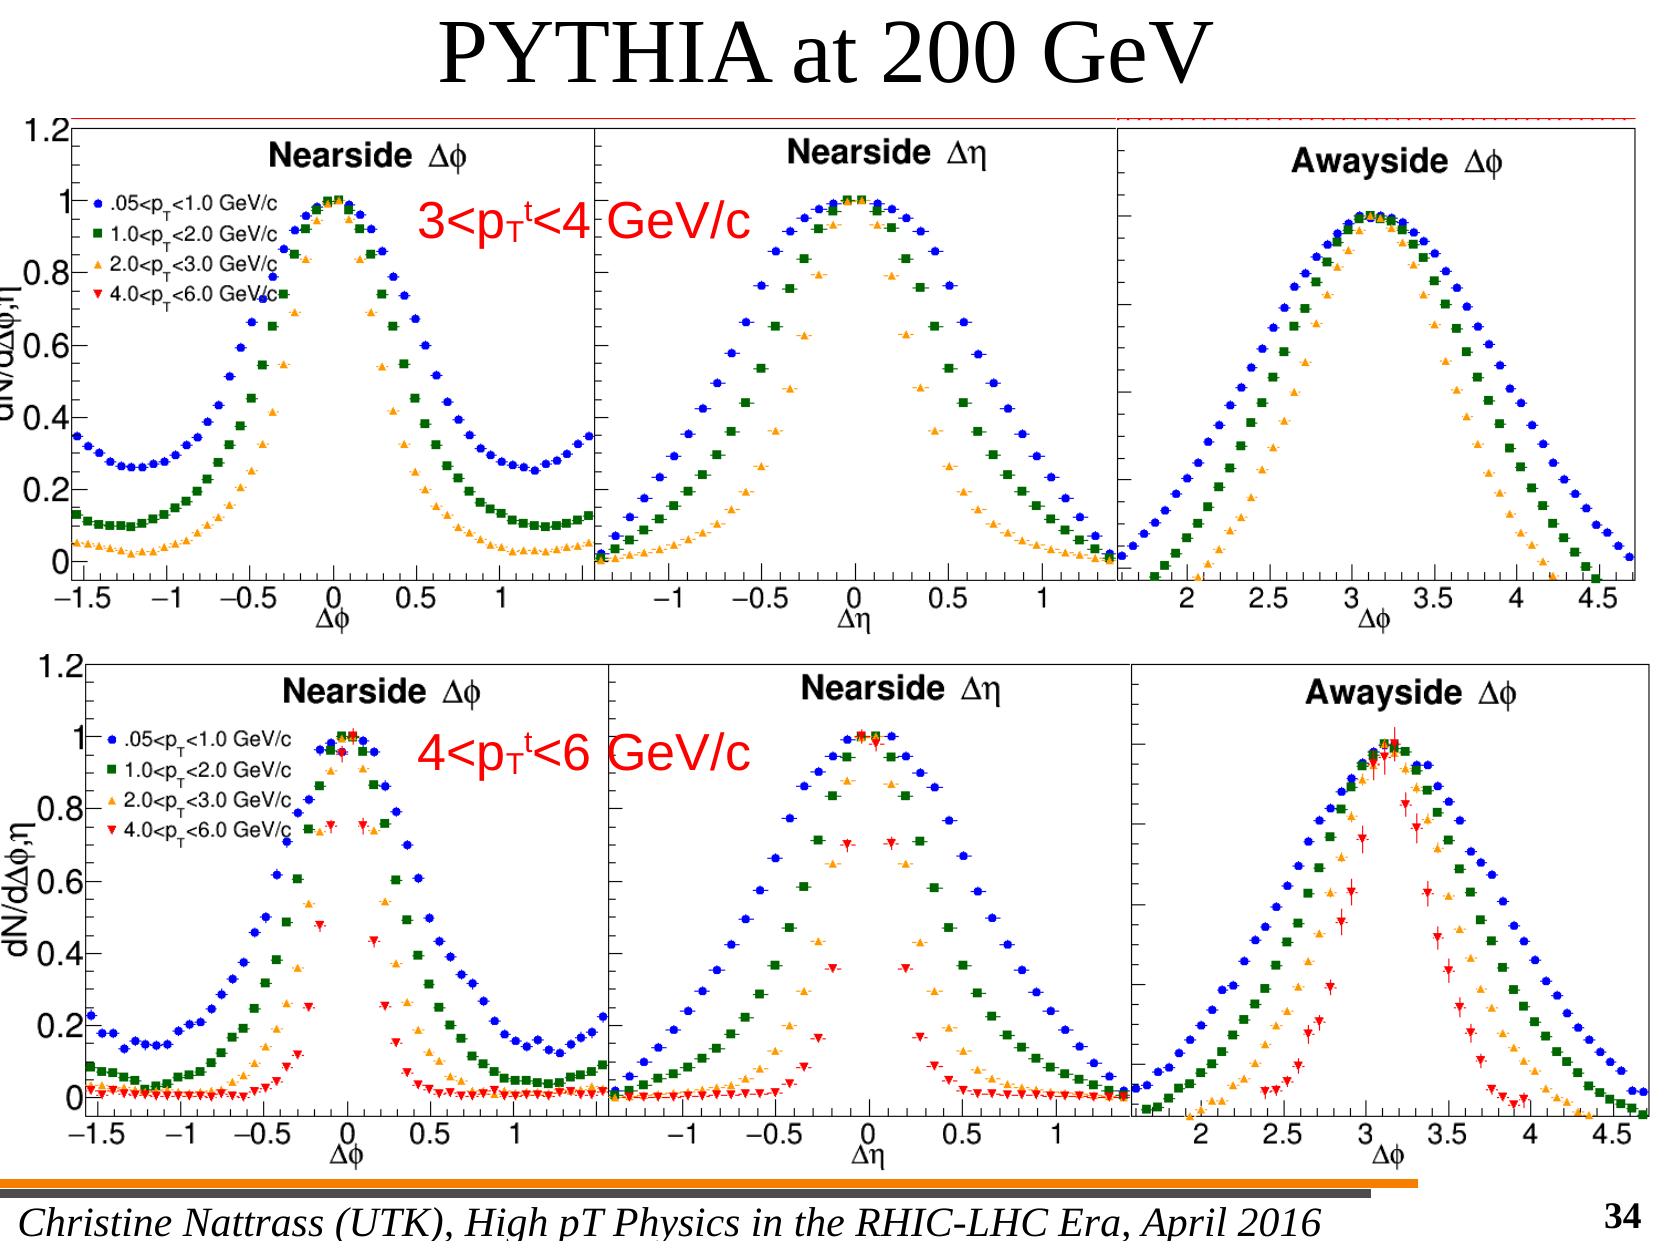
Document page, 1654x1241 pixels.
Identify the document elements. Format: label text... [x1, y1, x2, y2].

title PYTHIA at 200 GeV [82, 0, 1571, 125]
text_box 3<pTt<4 GeV/c [402, 184, 913, 336]
picture [0, 654, 1654, 1179]
picture [0, 118, 1640, 643]
text_box 4<pTt<6 GeV/c [402, 716, 913, 868]
